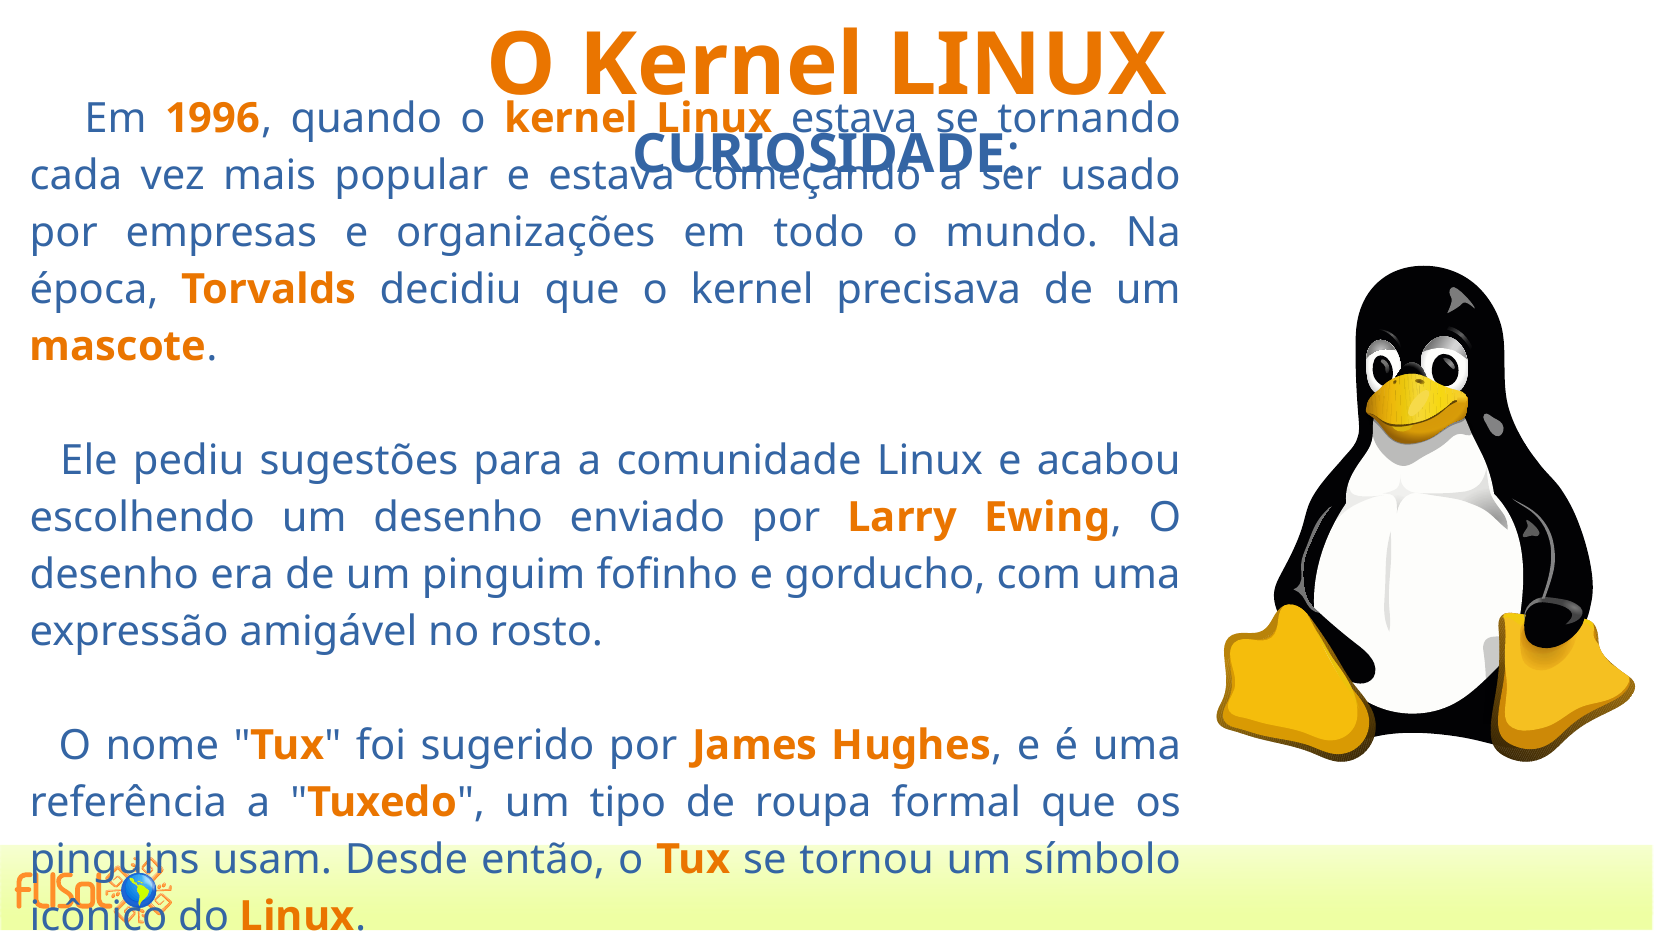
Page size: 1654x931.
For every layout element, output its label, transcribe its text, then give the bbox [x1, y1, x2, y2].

text_box [424, 853, 436, 870]
text_box [0, 844, 1654, 931]
text_box CURIOSIDADE: [29, 121, 1625, 182]
text_box O Kernel LINUX [29, 11, 1625, 110]
text_box [352, 846, 368, 870]
text_box Em 1996, quando o kernel Linux estava se tornando cada vez mais popular e estava começando a ser usado por empresas e organizações em todo o mundo. Na época, Torvalds decidiu que o kernel precisava de um mascote. Ele pediu sugestões para a comunidade Linux e acabou escolhendo um desenho enviado por Larry Ewing, O desenho era de um pinguim fofinho e gorducho, com uma expressão amigável no rosto. O nome "Tux" foi sugerido por James Hughes, e é uma referência a "Tuxedo", um tipo de roupa formal que os pinguins usam. Desde então, o Tux se tornou um símbolo icônico do Linux. [29, 186, 1182, 845]
text_box [1100, 853, 1113, 870]
picture [1216, 265, 1636, 762]
